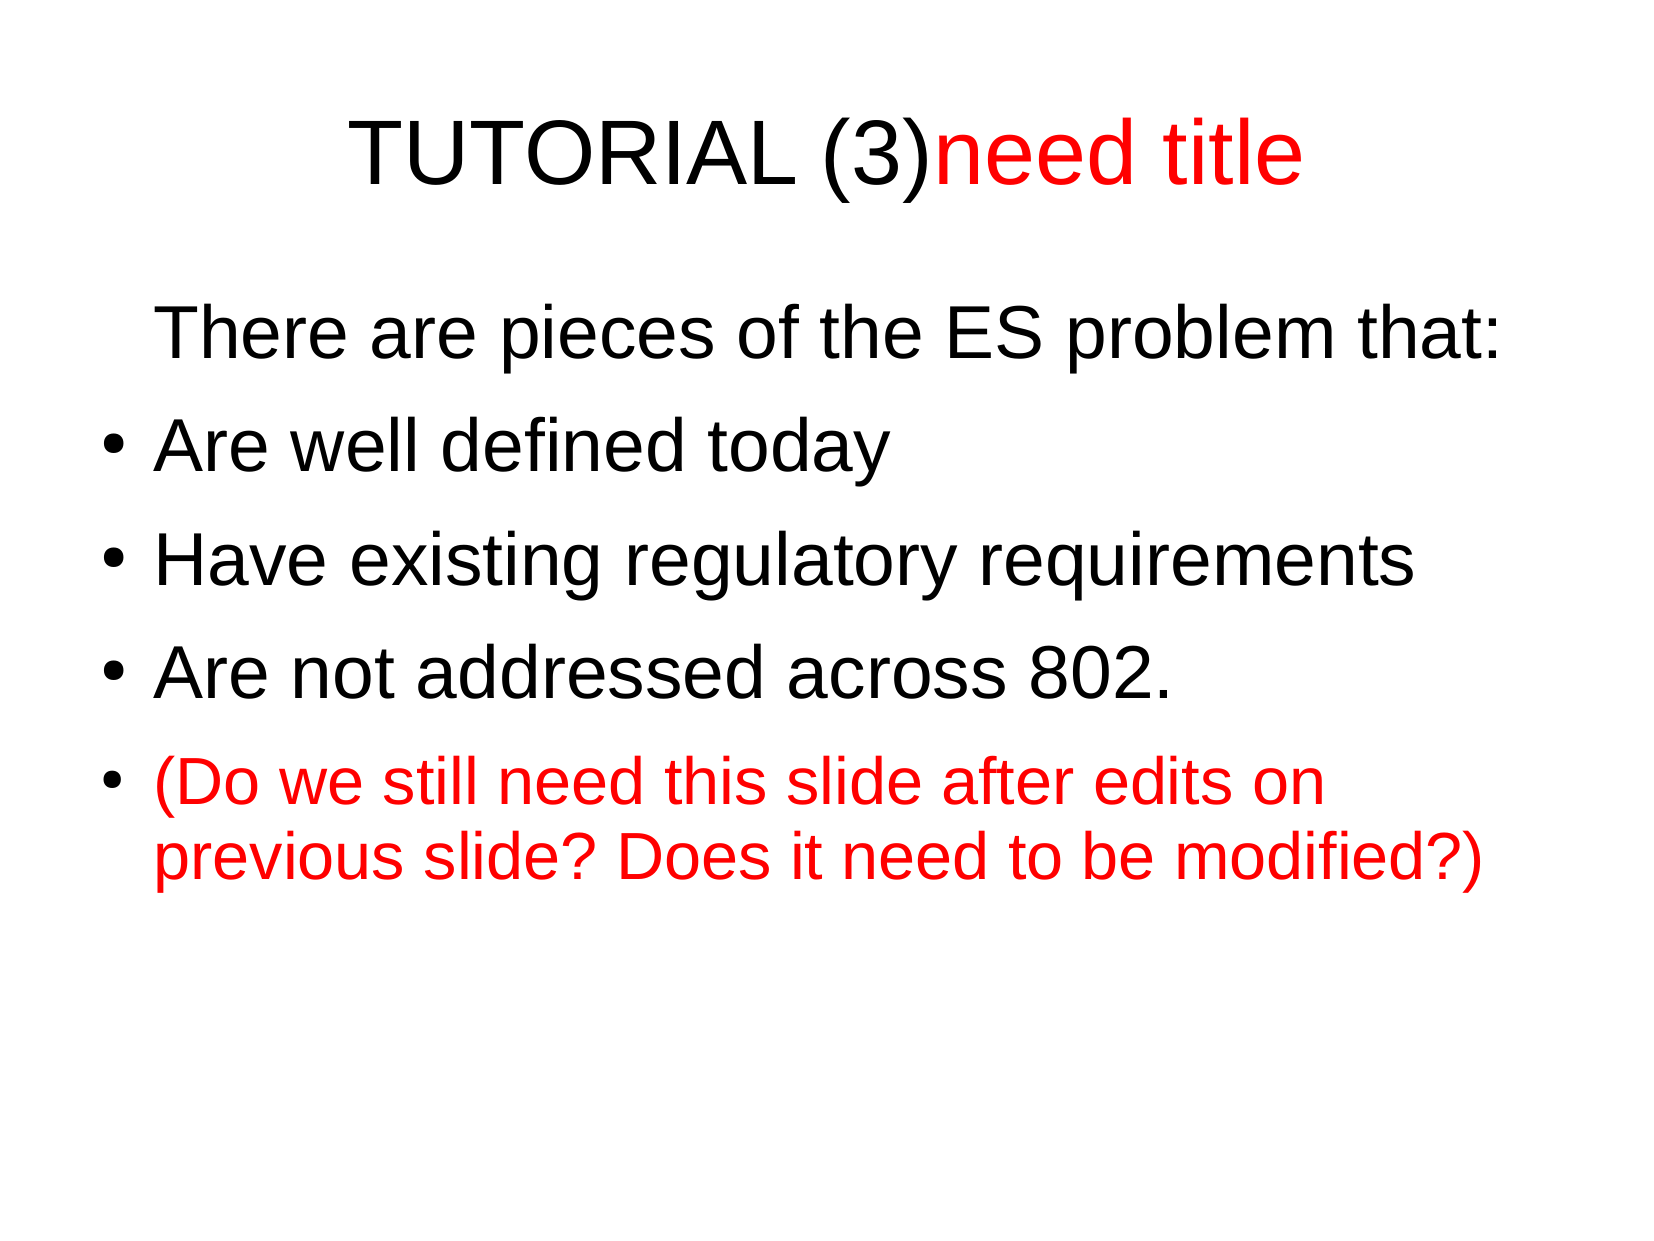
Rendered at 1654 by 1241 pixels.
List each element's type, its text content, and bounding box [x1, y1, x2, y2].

list There are pieces of the ES problem that: Are well defined today Have existing regulatory requirements Are not addressed across 802. (Do we still need this slide after edits on previous slide? Does it need to be modified?) [82, 290, 1571, 1094]
title TUTORIAL (3)need title [82, 56, 1571, 250]
